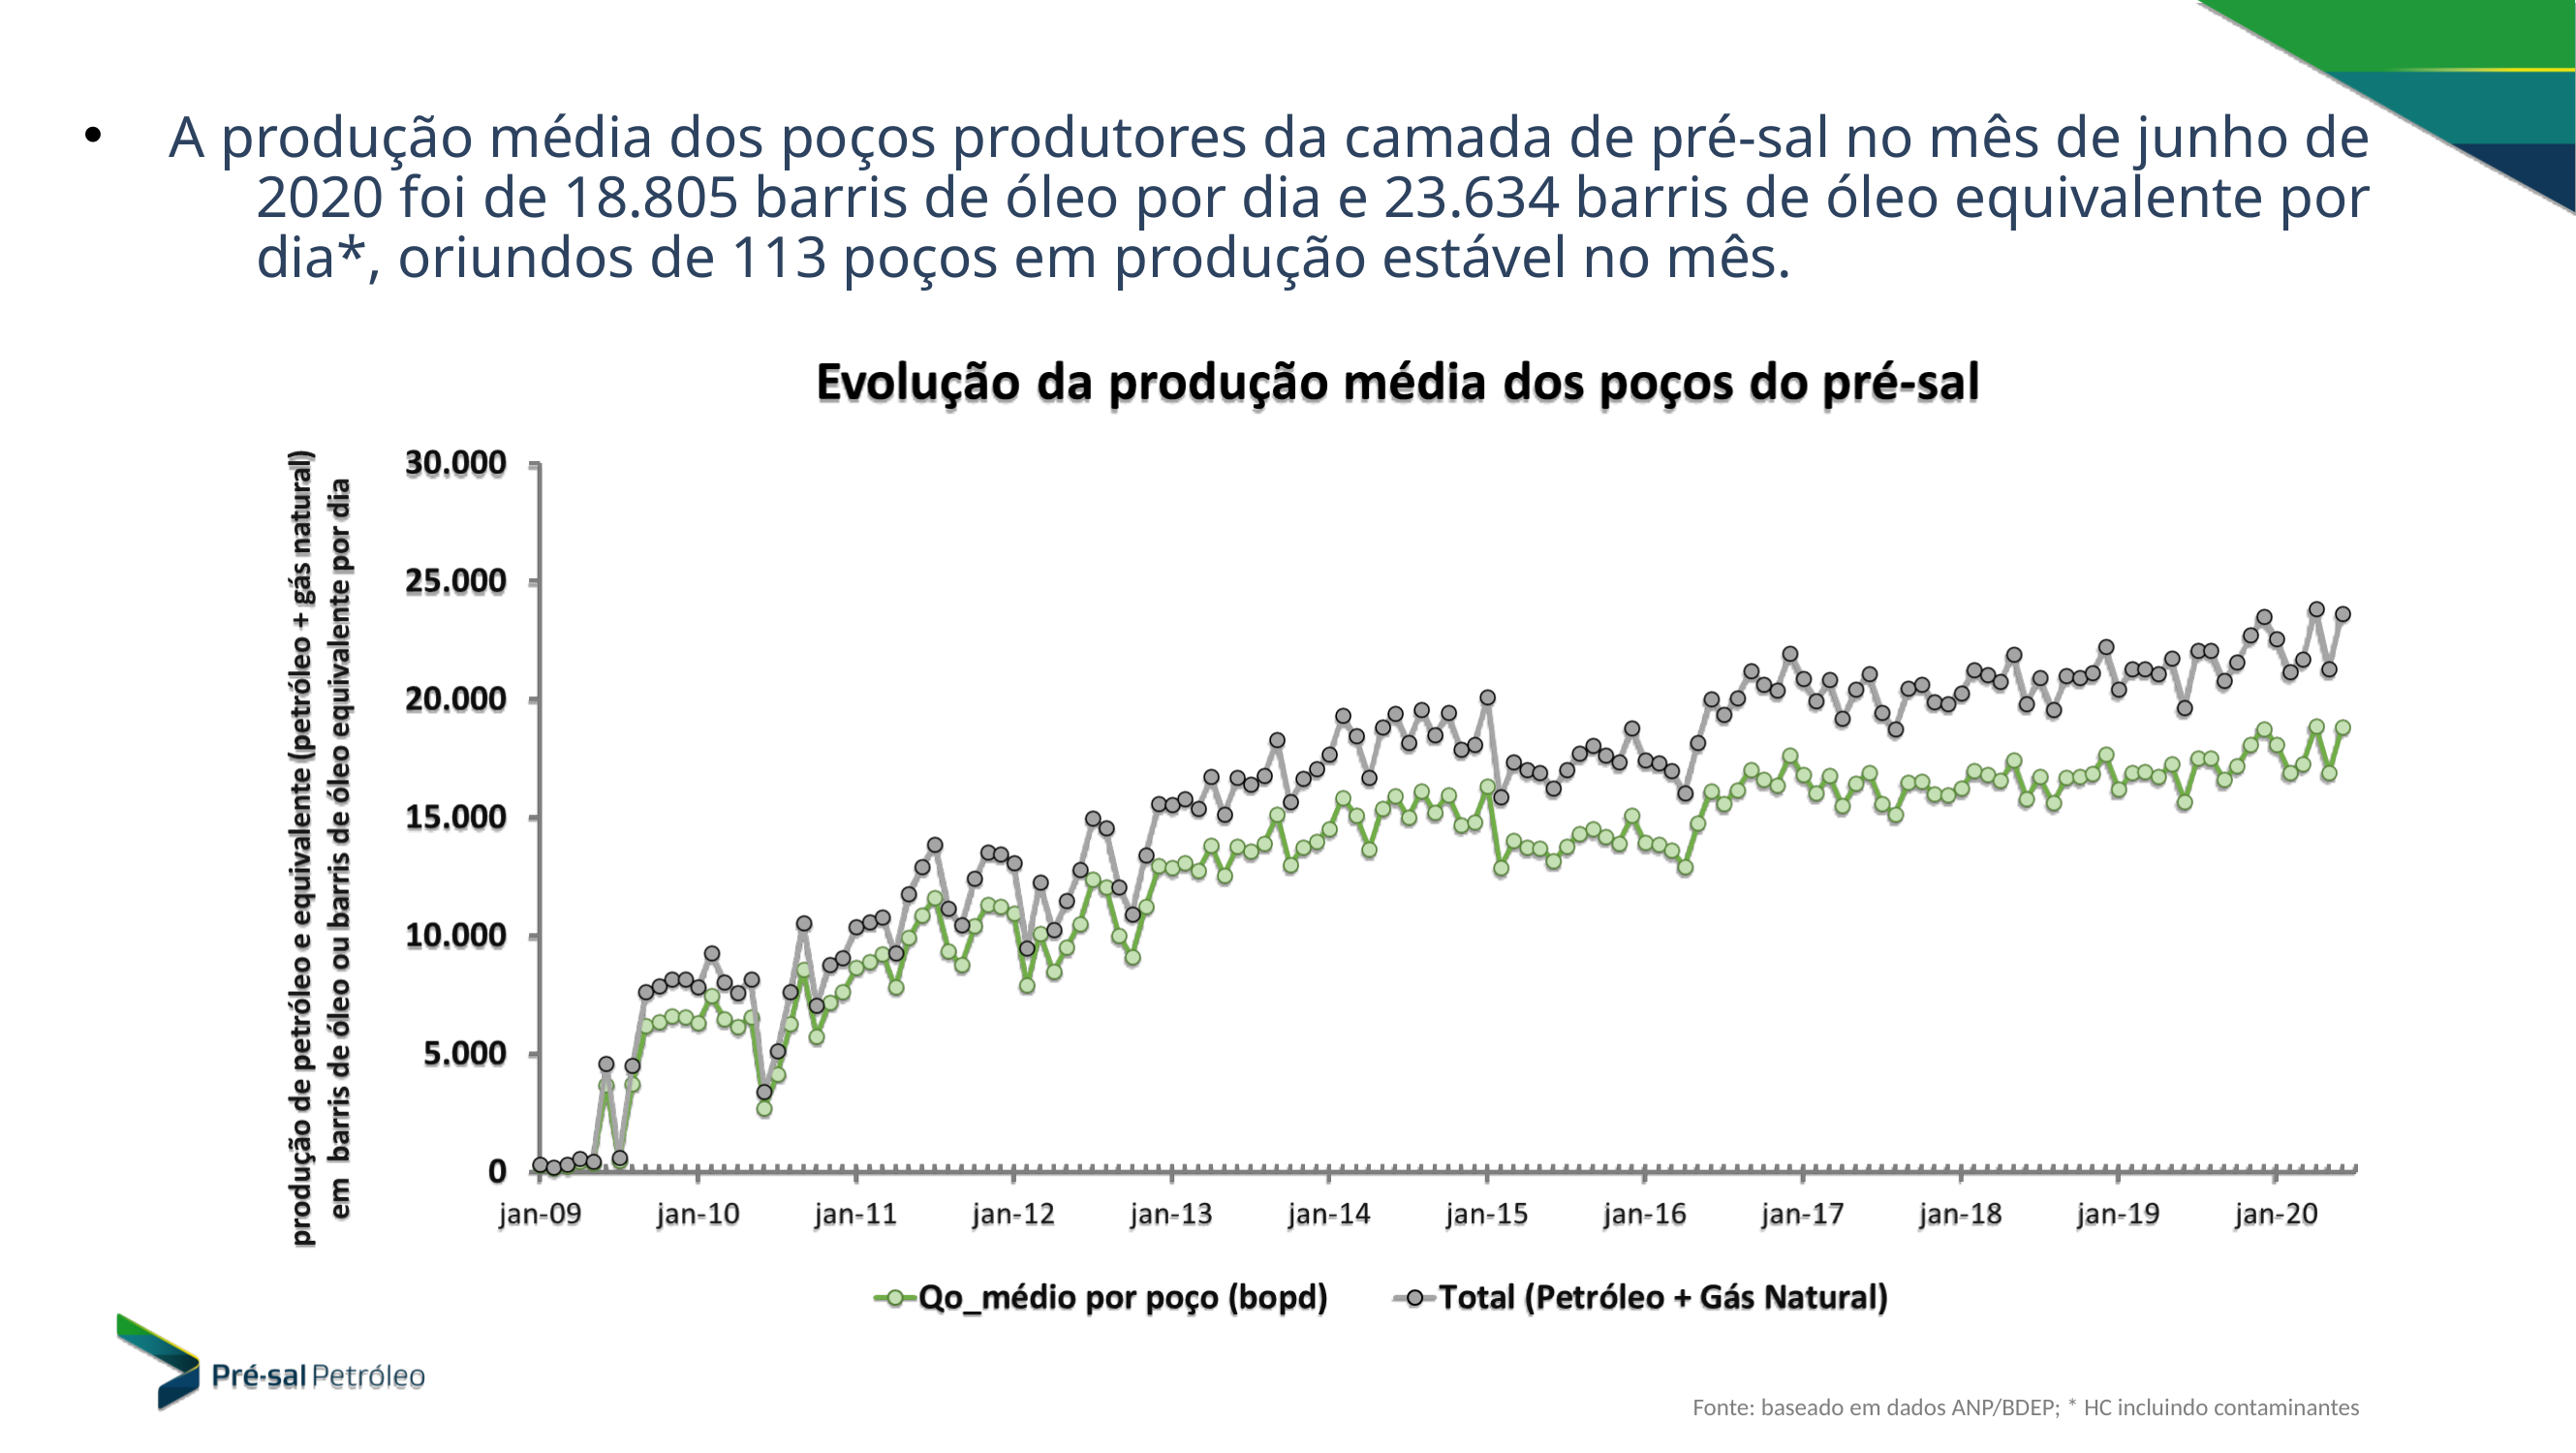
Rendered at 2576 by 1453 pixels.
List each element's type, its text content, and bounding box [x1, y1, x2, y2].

text_box A produção média dos poços produtores da camada de pré-sal no mês de junho de 2020 foi de 18.805 barris de óleo por dia e 23.634 barris de óleo equivalente por dia*, oriundos de 113 poços em produção estável no mês. [68, 100, 2387, 330]
text_box Fonte: baseado em dados ANP/BDEP; * HC incluindo contaminantes [1678, 1385, 2387, 1429]
picture [244, 306, 2434, 1385]
